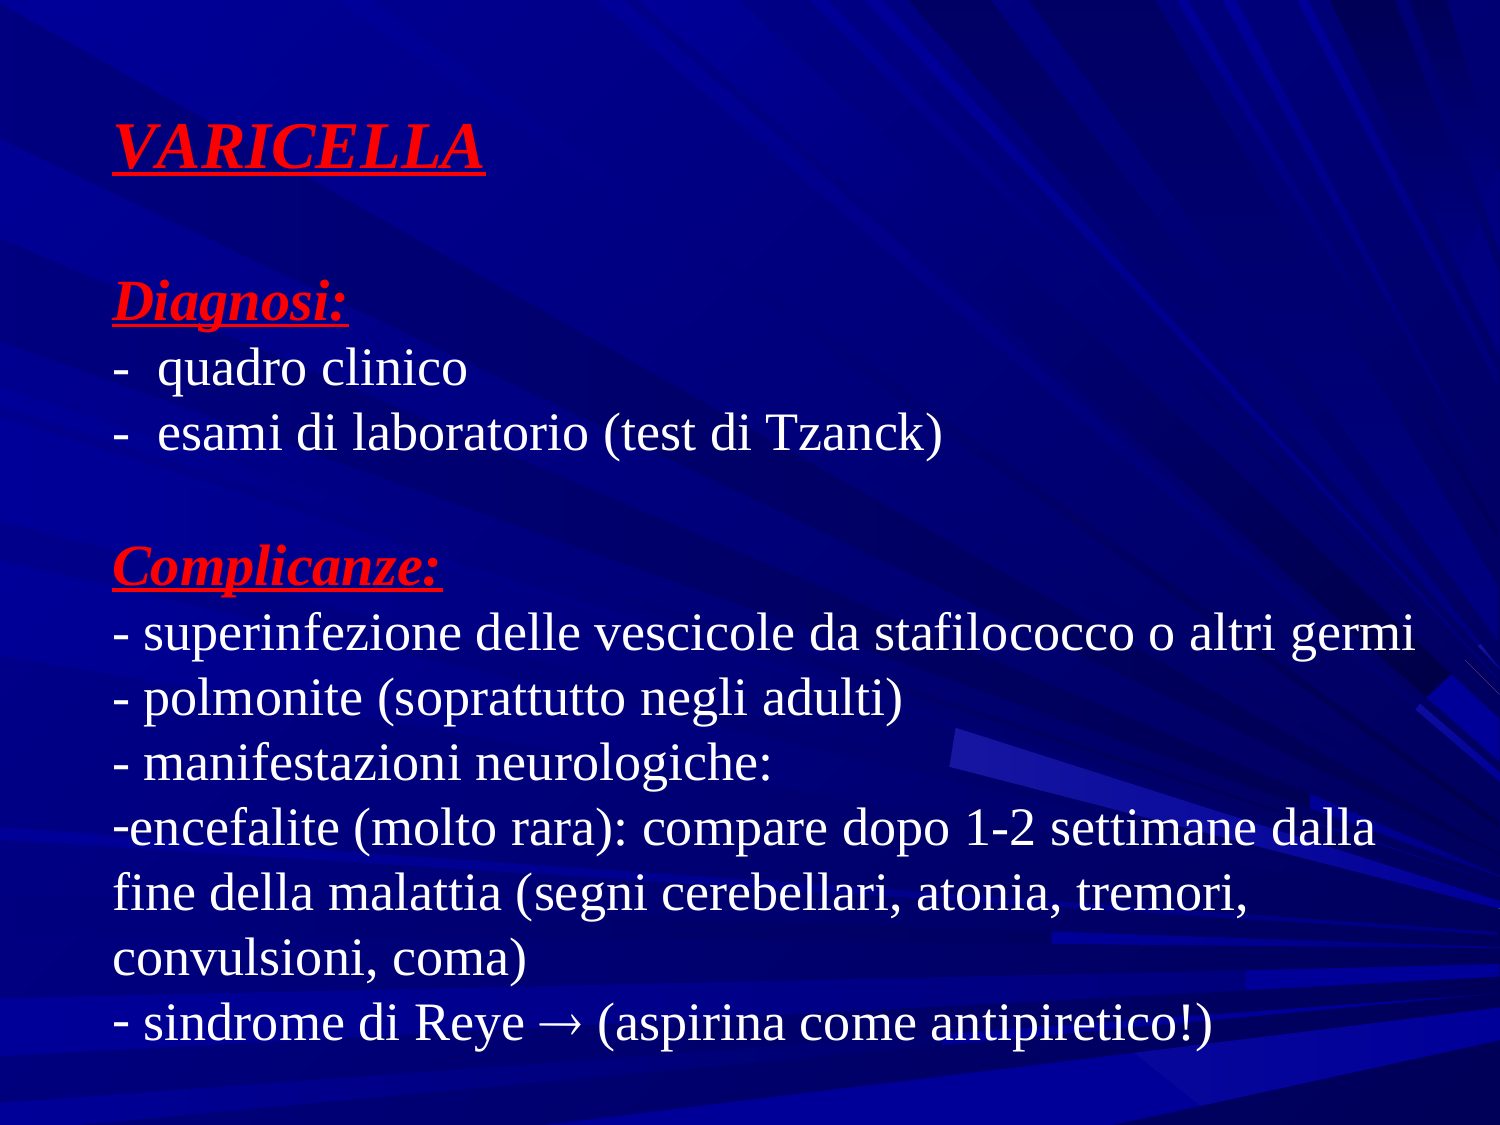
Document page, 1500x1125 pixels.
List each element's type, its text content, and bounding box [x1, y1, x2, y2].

text_box VARICELLA Diagnosi: - quadro clinico - esami di laboratorio (test di Tzanck) Complicanze: - superinfezione delle vescicole da stafilococco o altri germi - polmonite (soprattutto negli adulti) - manifestazioni neurologiche: encefalite (molto rara): compare dopo 1-2 settimane dalla fine della malattia (segni cerebellari, atonia, tremori, convulsioni, coma) sindrome di Reye  (aspirina come antipiretico!) [97, 94, 1500, 1125]
